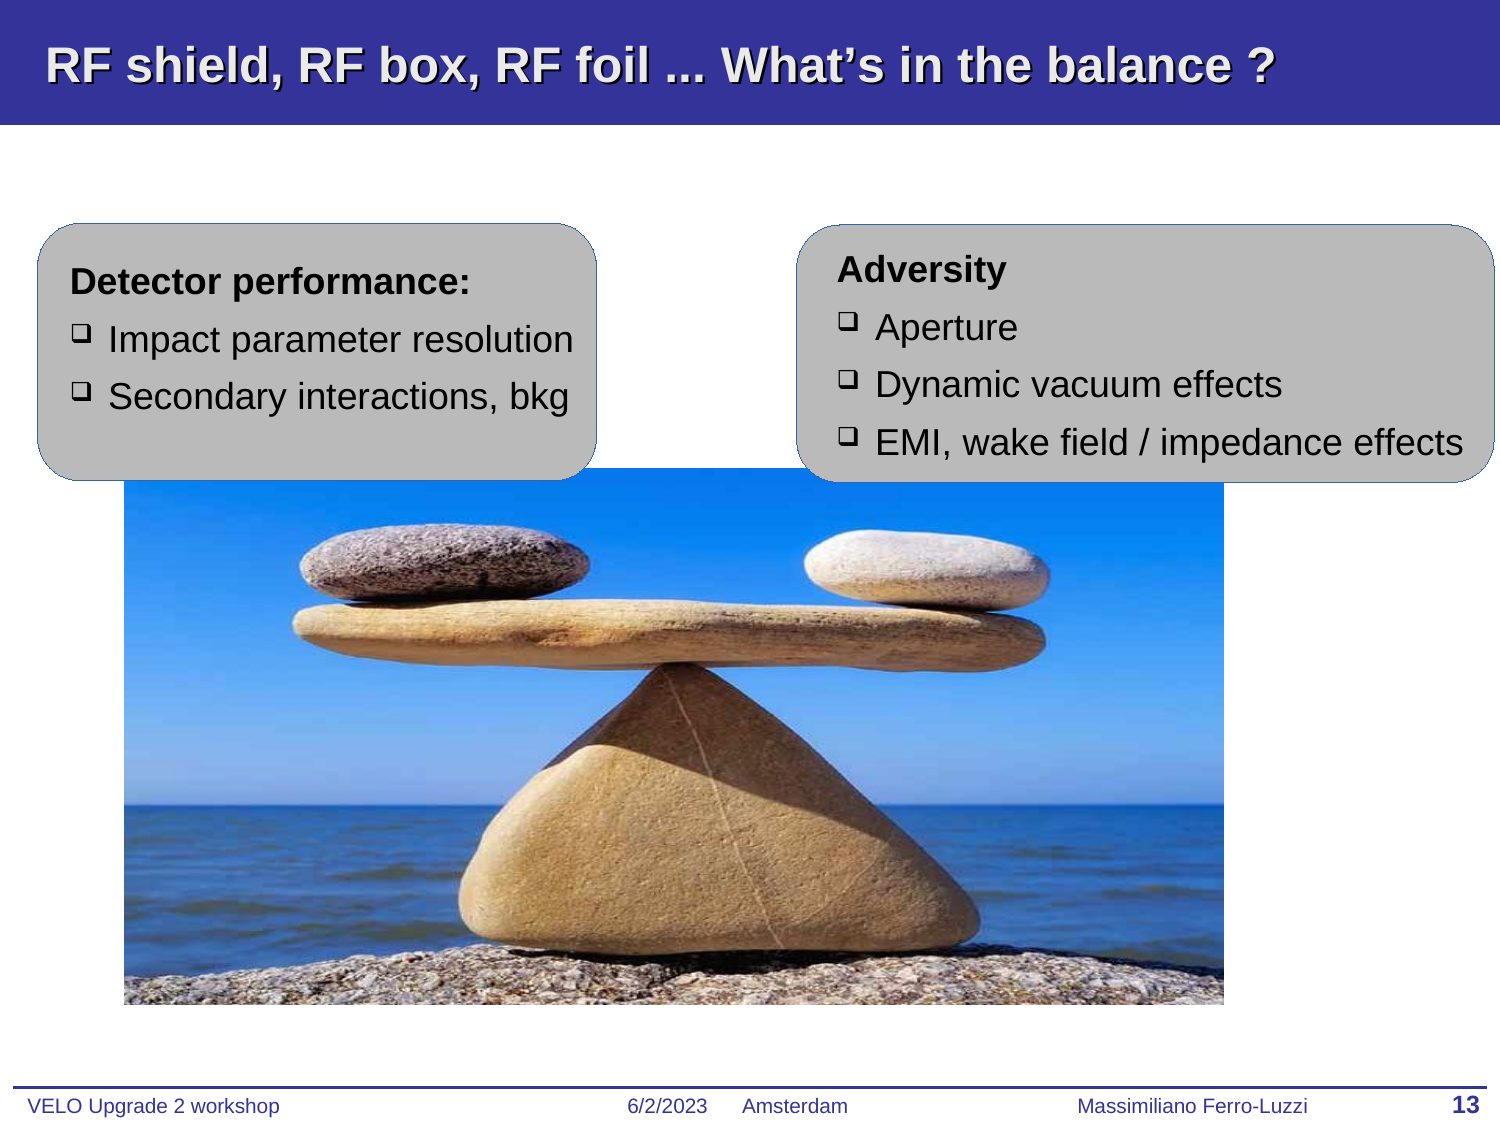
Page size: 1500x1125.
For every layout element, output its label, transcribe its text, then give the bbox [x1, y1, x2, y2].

list Detector performance: Impact parameter resolution Secondary interactions, bkg [54, 249, 666, 508]
picture [124, 468, 1224, 1005]
title RF shield, RF box, RF foil ... What’s in the balance ? [0, 0, 1500, 125]
text_box [796, 224, 1481, 479]
list Adversity Aperture Dynamic vacuum effects EMI, wake field / impedance effects [821, 237, 1483, 497]
text_box [1483, 239, 1495, 469]
text_box [37, 223, 593, 472]
